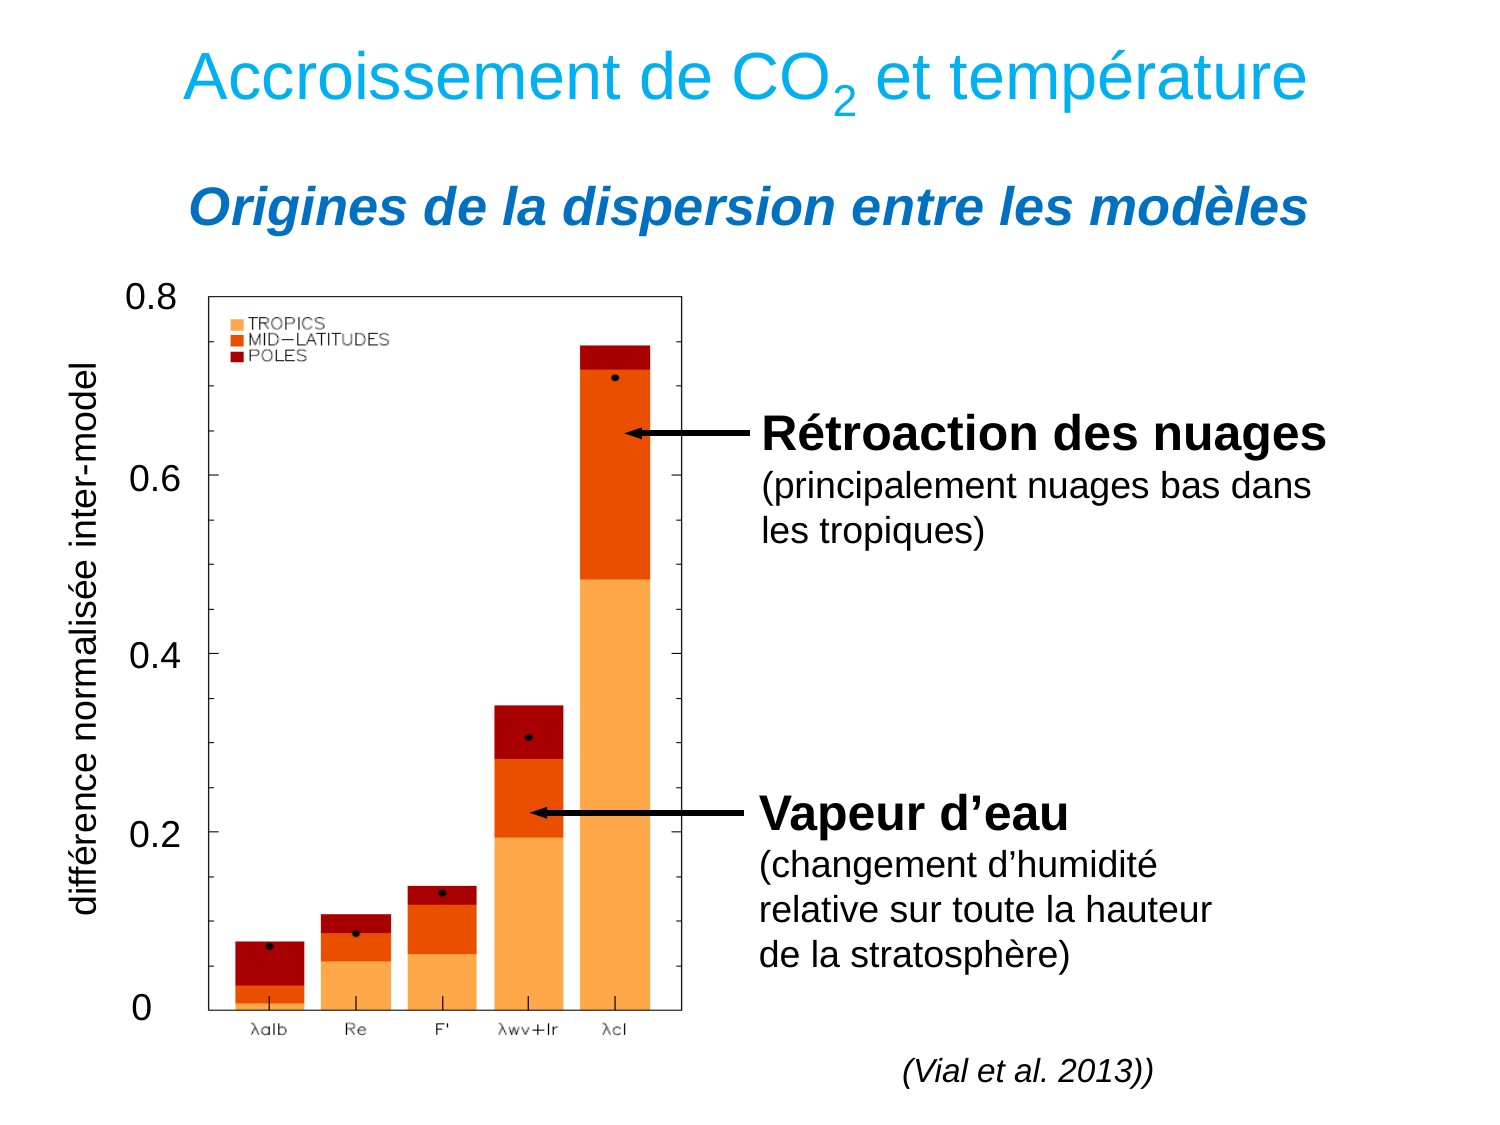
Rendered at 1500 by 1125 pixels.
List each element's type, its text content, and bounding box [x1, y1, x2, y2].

text_box Origines de la dispersion entre les modèles [47, 164, 1453, 246]
text_box 0 [116, 975, 215, 1037]
text_box 0.6 [114, 446, 213, 507]
text_box (Vial et al. 2013))‏ [902, 1049, 1436, 1090]
picture [201, 293, 693, 1037]
text_box différence normalisée inter-model [50, 285, 112, 993]
text_box Vapeur d’eau (changement d’humidité relative sur toute la hauteur de la stratosphère) [744, 772, 1276, 985]
text_box 0.4 [114, 623, 213, 685]
text_box Accroissement de CO2 et température [85, 16, 1407, 128]
text_box 0.2 [114, 802, 213, 864]
text_box Rétroaction des nuages (principalement nuages bas dans les tropiques) [746, 393, 1375, 560]
text_box 0.8 [110, 265, 209, 326]
